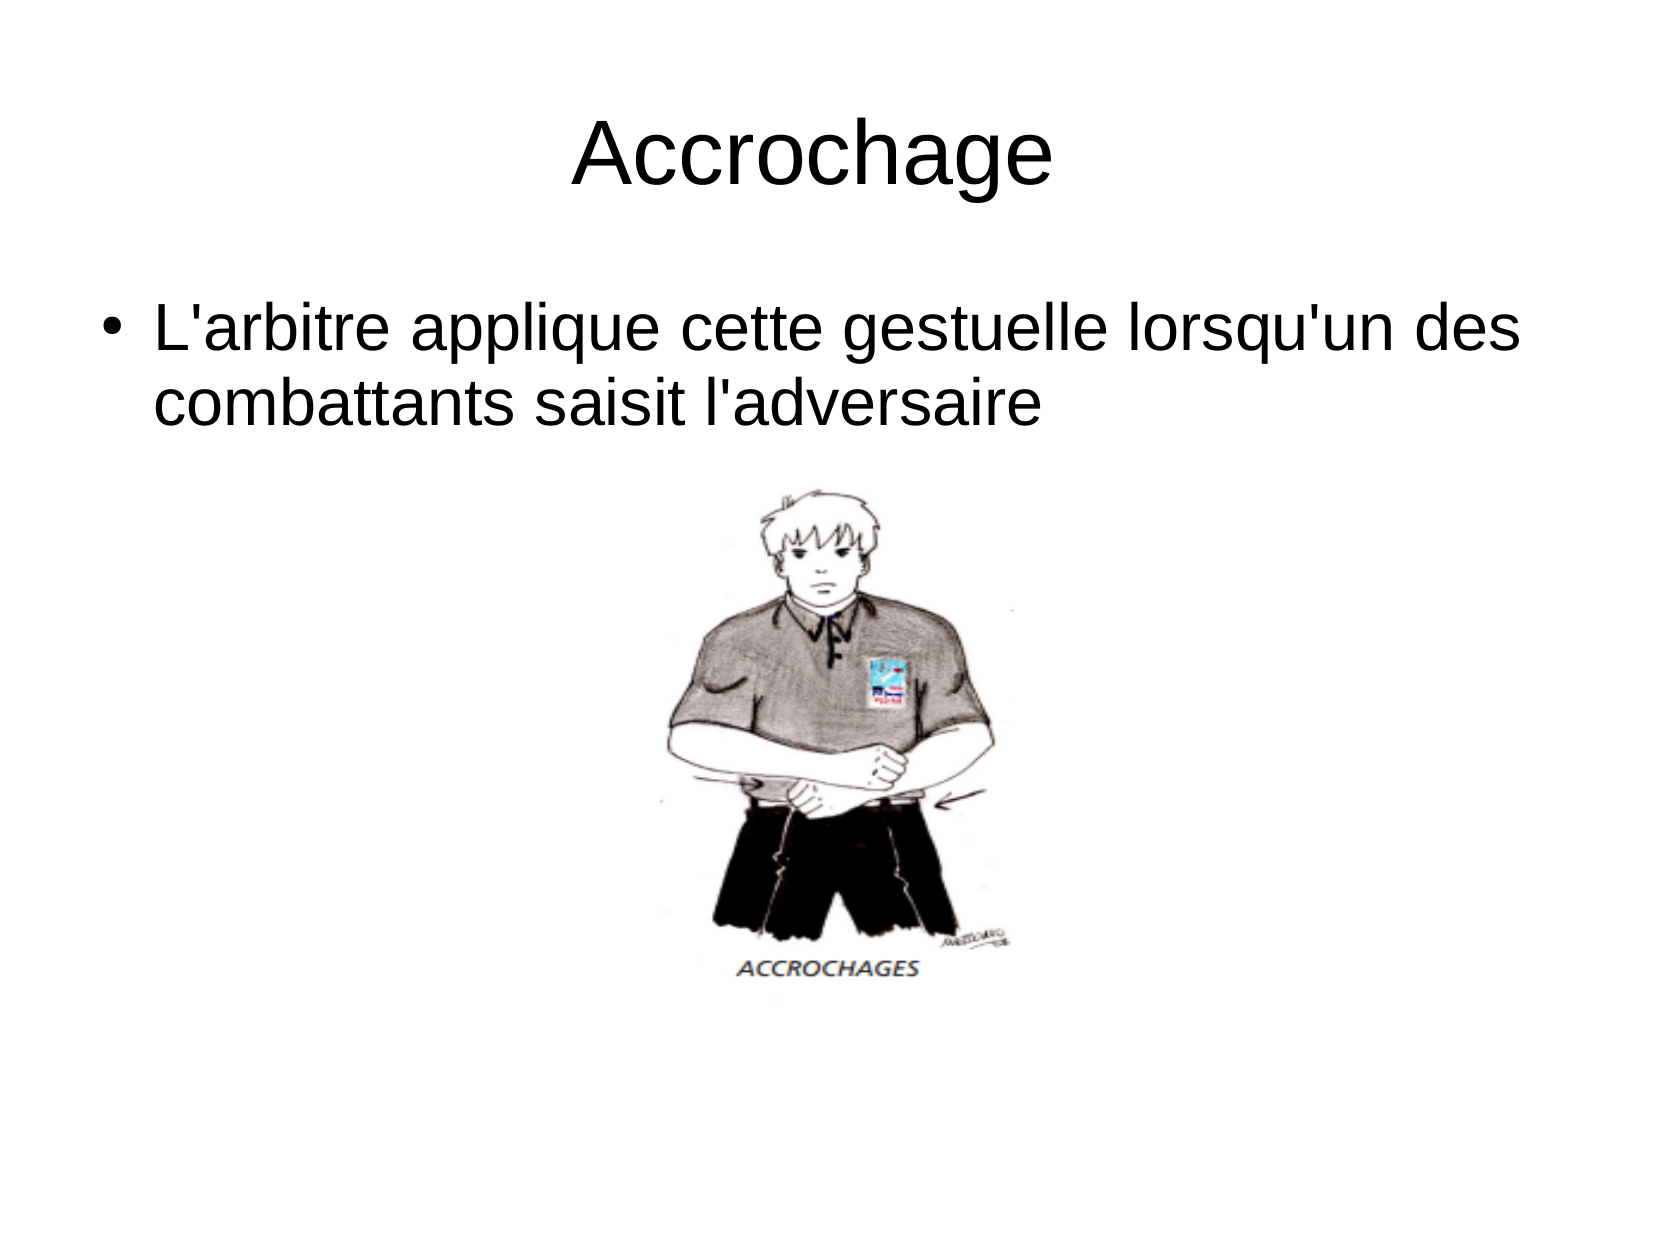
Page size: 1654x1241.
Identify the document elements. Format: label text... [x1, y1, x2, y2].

title Accrochage [82, 49, 1571, 257]
list L'arbitre applique cette gestuelle lorsqu'un des combattants saisit l'adversaire [82, 290, 1571, 1109]
picture [649, 484, 1062, 1009]
